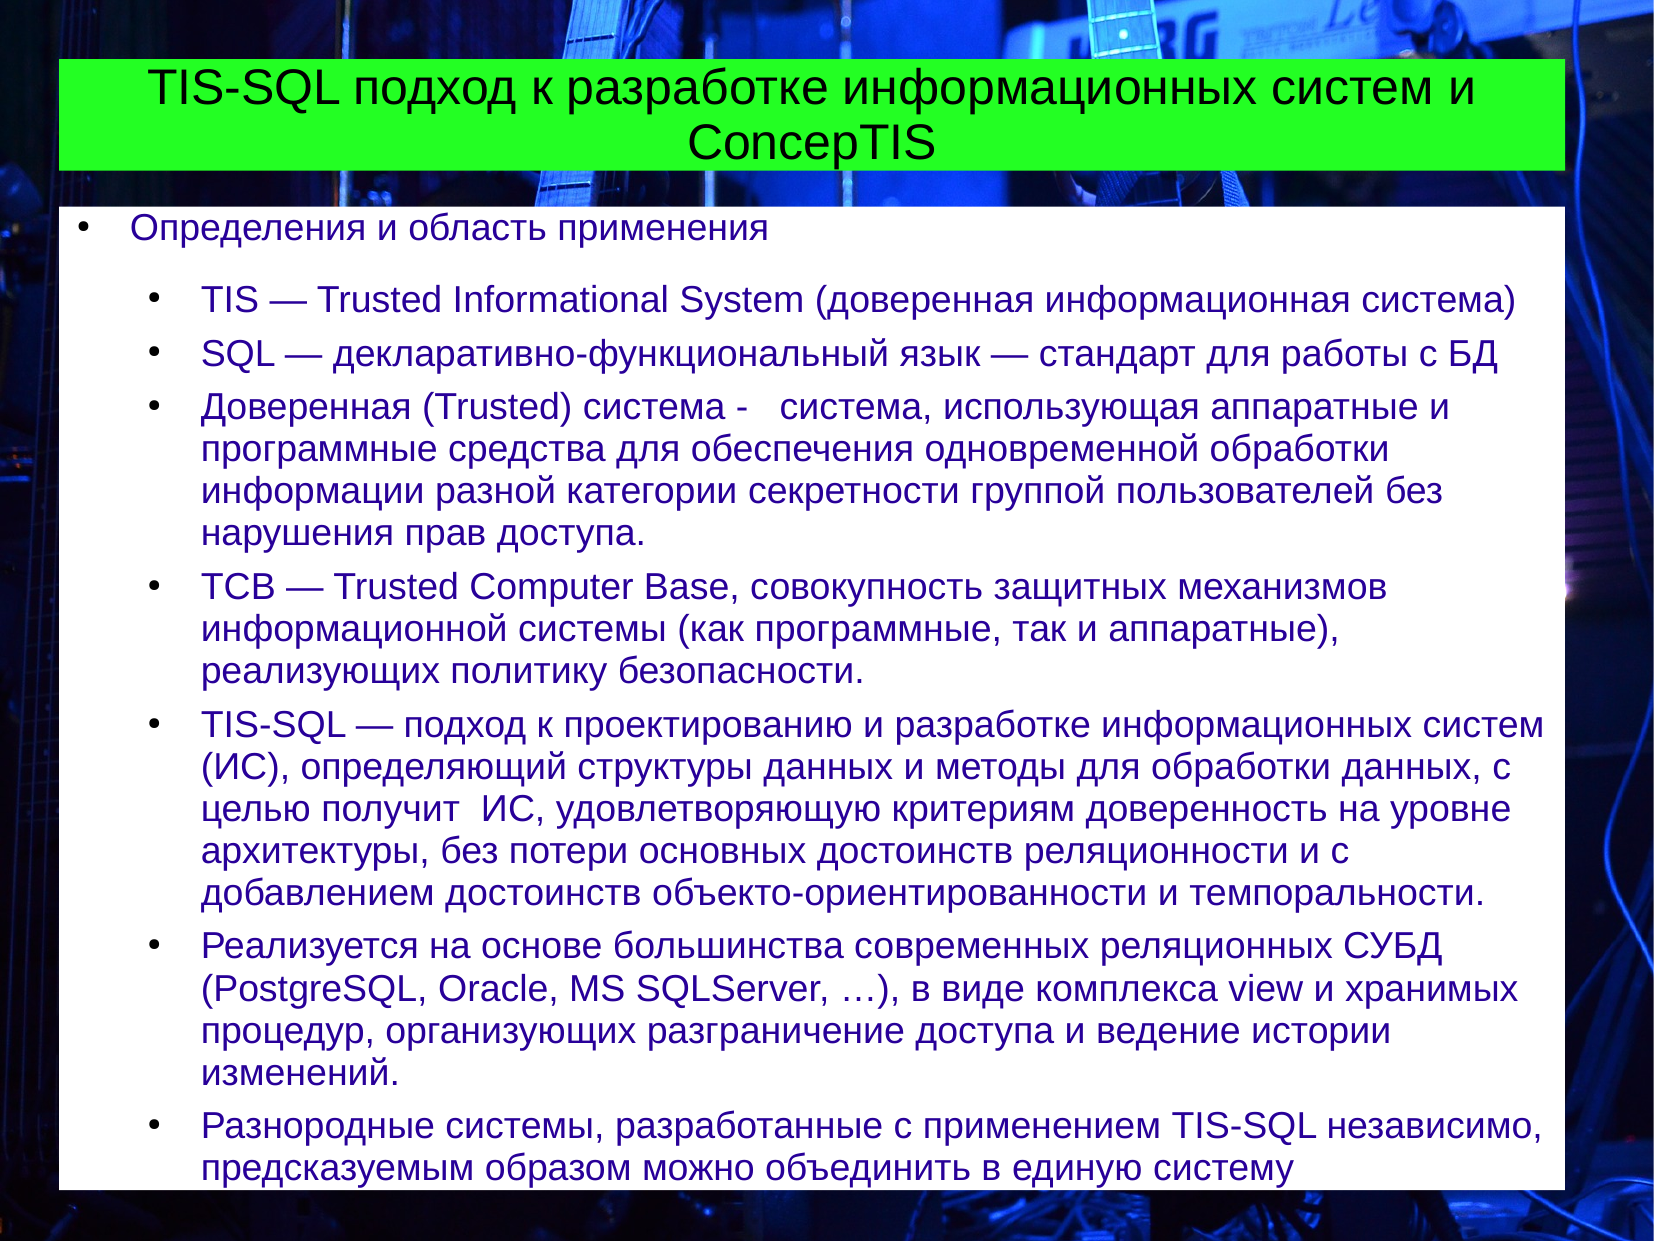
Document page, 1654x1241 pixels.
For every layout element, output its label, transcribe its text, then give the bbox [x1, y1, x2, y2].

list Определения и область применения TIS — Trusted Informational System (доверенная информационная система) SQL — декларативно-функциональный язык — стандарт для работы с БД Доверенная (Trusted) система - система, использующая аппаратные и программные средства для обеспечения одновременной обработки информации разной категории секретности группой пользователей без нарушения прав доступа. TCB — Trusted Computer Base, совокупность защитных механизмов информационной системы (как программные, так и аппаратные), реализующих политику безопасности. TIS-SQL — подход к проектированию и разработке информационных систем (ИС), определяющий структуры данных и методы для обработки данных, с целью получит ИС, удовлетворяющую критериям доверенность на уровне архитектуры, без потери основных достоинств реляционности и с добавлением достоинств объекто-ориентированности и темпоральности. Реализуется на основе большинства современных реляционных СУБД (PostgreSQL, Oracle, MS SQLServer, …), в виде комплекса view и хранимых процедур, организующих разграничение доступа и ведение истории изменений. Разнородные системы, разработанные с применением TIS-SQL независимо, предсказуемым образом можно объединить в единую систему [59, 206, 1565, 1191]
picture [0, 0, 1654, 1241]
title TIS-SQL подход к разработке информационных систем и ConcepTIS [59, 59, 1566, 171]
